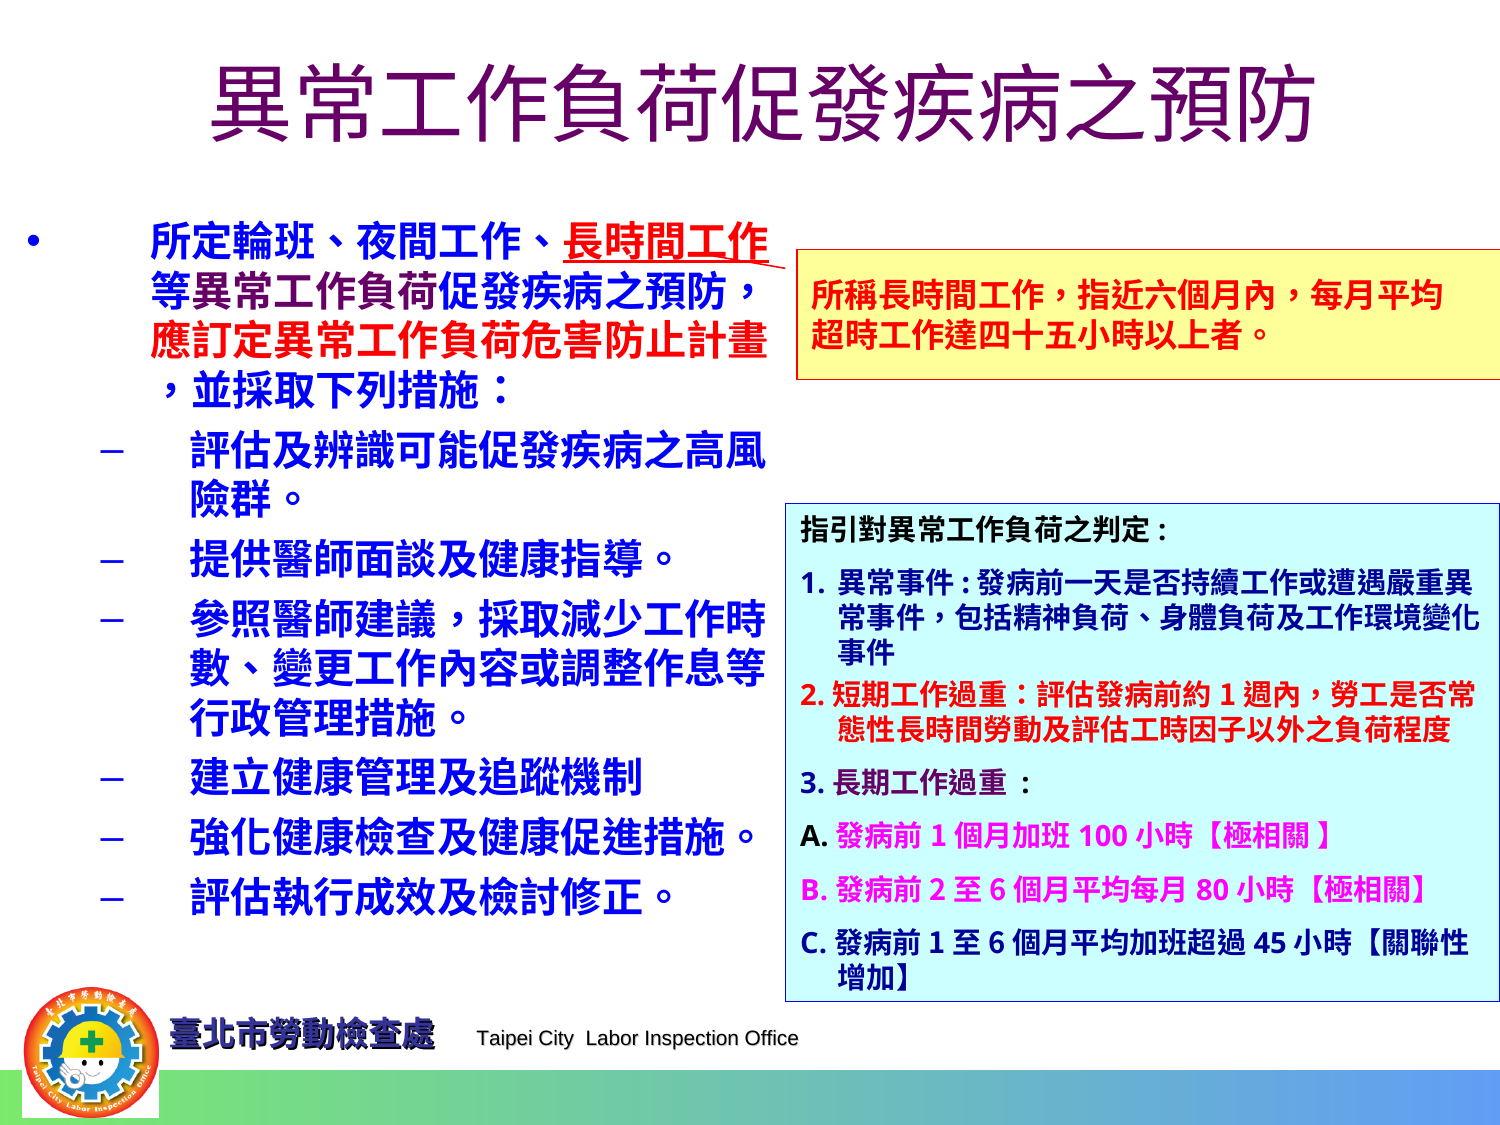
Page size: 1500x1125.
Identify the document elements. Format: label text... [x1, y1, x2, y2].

text_box 所稱長時間工作，指近六個月內，每月平均超時工作達四十五小時以上者。 [797, 266, 1471, 362]
text_box 指引對異常工作負荷之判定: 異常事件:發病前一天是否持續工作或遭遇嚴重異常事件，包括精神負荷、身體負荷及工作環境變化事件 2.短期工作過重：評估發病前約1週內，勞工是否常態性長時間勞動及評估工時因子以外之負荷程度 3.長期工作過重 : A.發病前1個月加班100小時【極相關 】 B.發病前2至6個月平均每月80小時【極相關】 C.發病前1至6個月平均加班超過45小時【關聯性增加】 [785, 503, 1500, 1002]
list 所定輪班、夜間工作、長時間工作等異常工作負荷促發疾病之預防，應訂定異常工作負荷危害防止計畫，並採取下列措施： 評估及辨識可能促發疾病之高風險群。 提供醫師面談及健康指導。 參照醫師建議，採取減少工作時數、變更工作內容或調整作息等行政管理措施。 建立健康管理及追蹤機制 強化健康檢查及健康促進措施。 評估執行成效及檢討修正。 [11, 207, 786, 976]
text_box [797, 250, 1500, 379]
text_box [713, 256, 785, 269]
title 異常工作負荷促發疾病之預防 [88, 42, 1439, 173]
picture [22, 987, 159, 1118]
